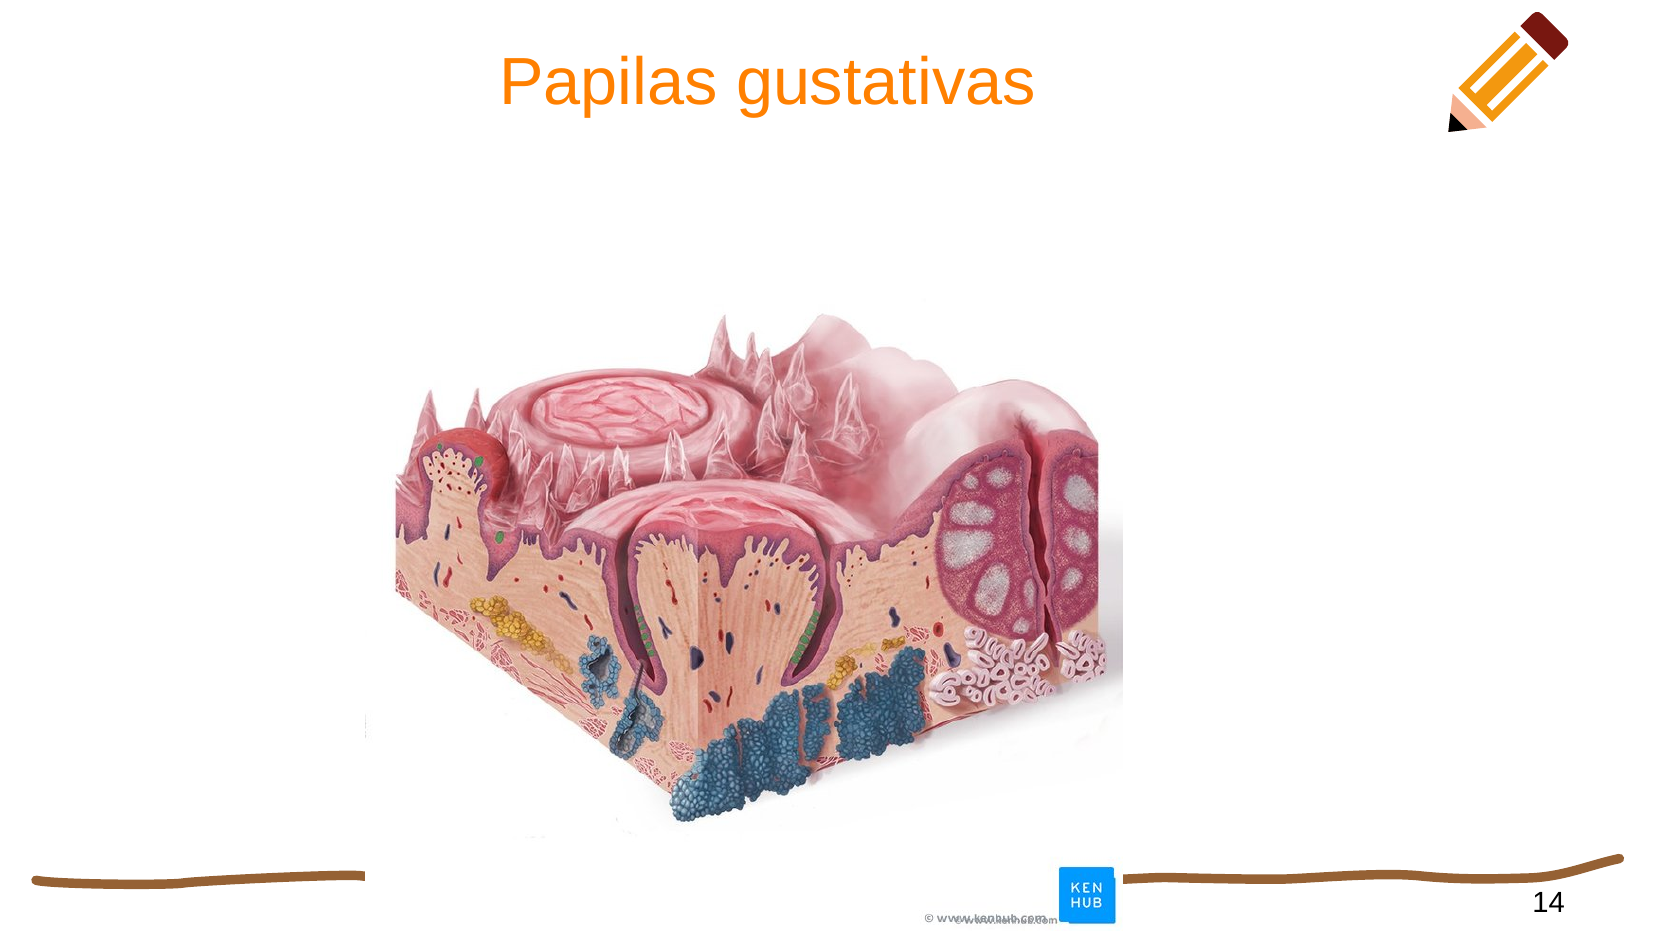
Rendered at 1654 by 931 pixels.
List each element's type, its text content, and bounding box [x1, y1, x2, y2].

title Papilas gustativas [88, 29, 1447, 133]
picture [365, 175, 1123, 931]
